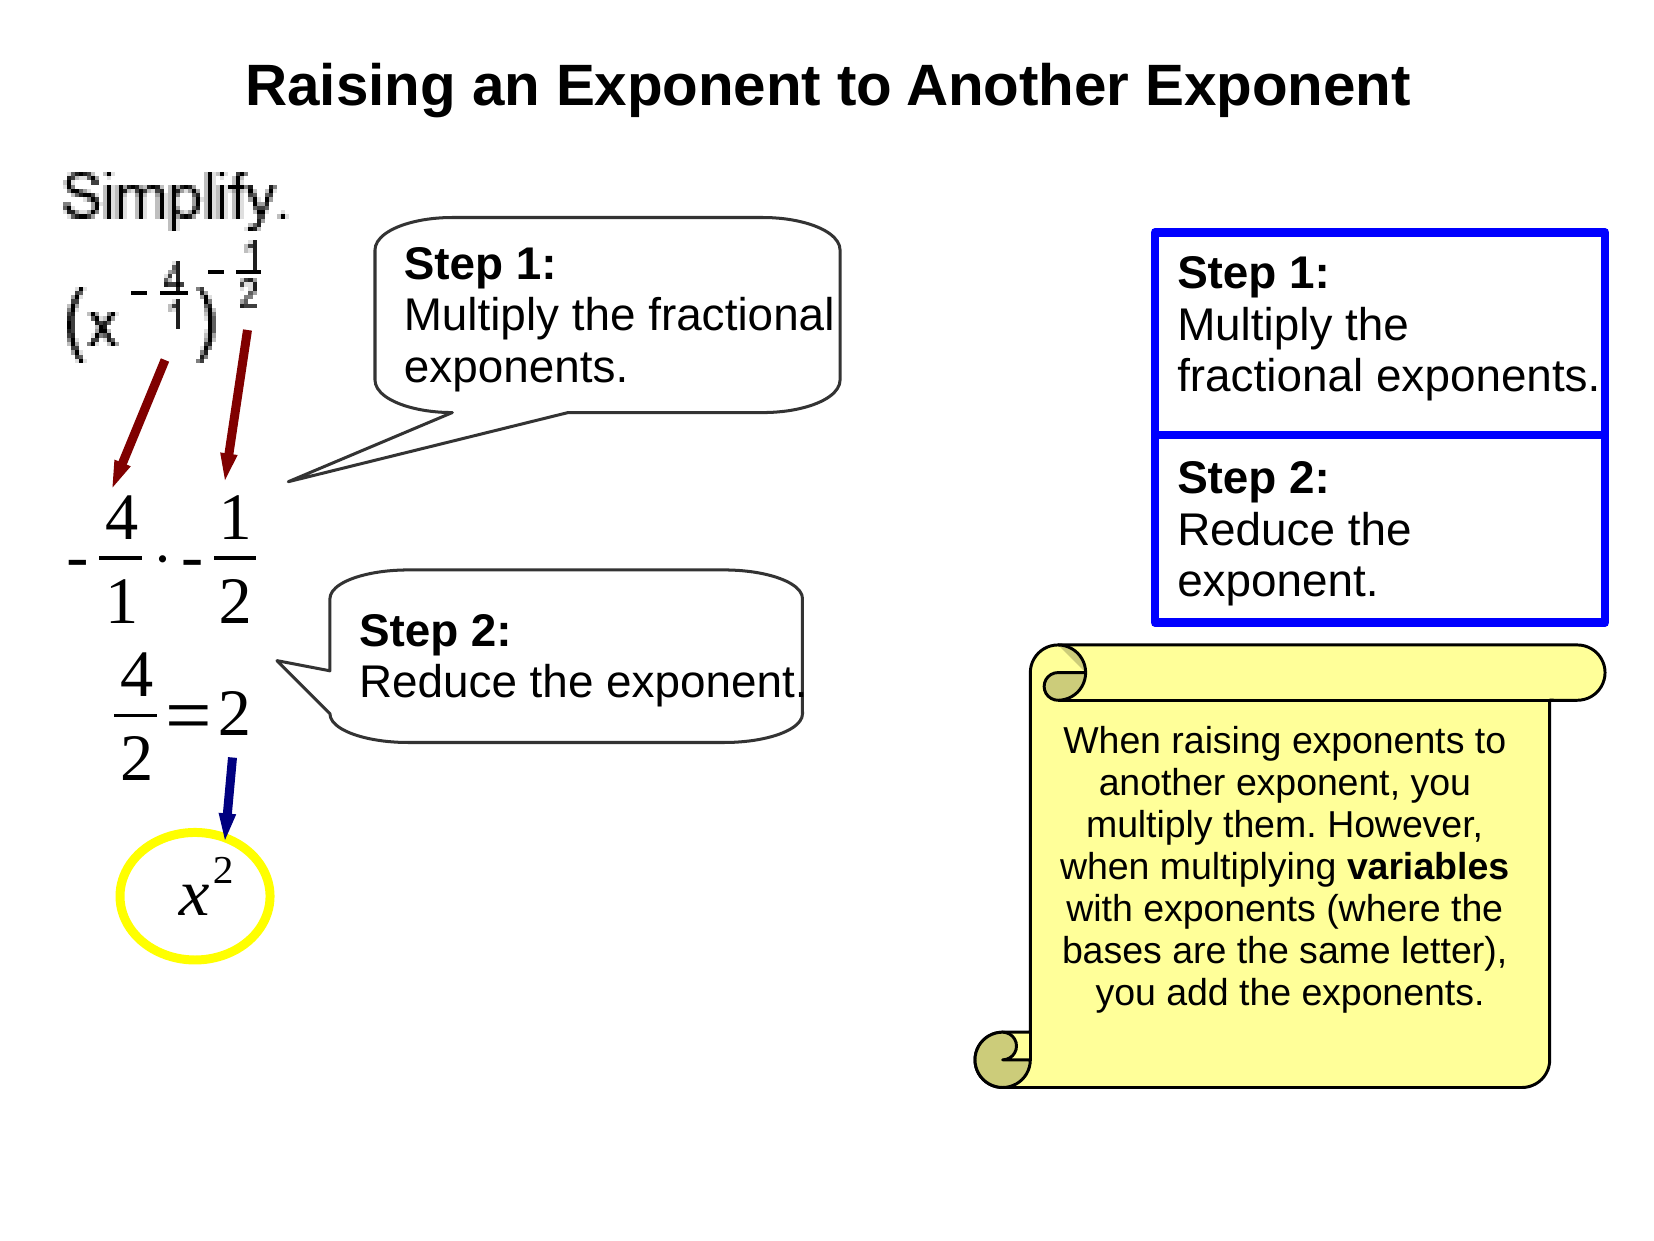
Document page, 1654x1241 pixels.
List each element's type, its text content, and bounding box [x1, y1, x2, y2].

text_box Step 1: Multiply the fractional exponents. Step 2: Reduce the exponent. [1162, 240, 1601, 431]
text_box Step 2: Reduce the exponent. [276, 569, 803, 743]
chart [60, 480, 266, 795]
picture [63, 134, 346, 368]
text_box When raising exponents to another exponent, you multiply them. However, when multiplying variables with exponents (where the bases are the same letter), you add the exponents. [1008, 645, 1550, 1088]
text_box Step 1: Multiply the fractional exponents. Step 2: Reduce the exponent. [1162, 439, 1601, 618]
text_box Step 1: Multiply the fractional exponents. Step 2: Reduce the exponent. [1162, 240, 1621, 976]
text_box Raising an Exponent to Another Exponent [97, 45, 1561, 127]
text_box When raising exponents to another exponent, you multiply them. However, when multiplying variables with exponents (where the bases are the same letter), you add the exponents. [1059, 644, 1606, 701]
text_box Step 1: Multiply the fractional exponents. [288, 217, 841, 482]
chart [166, 847, 241, 931]
